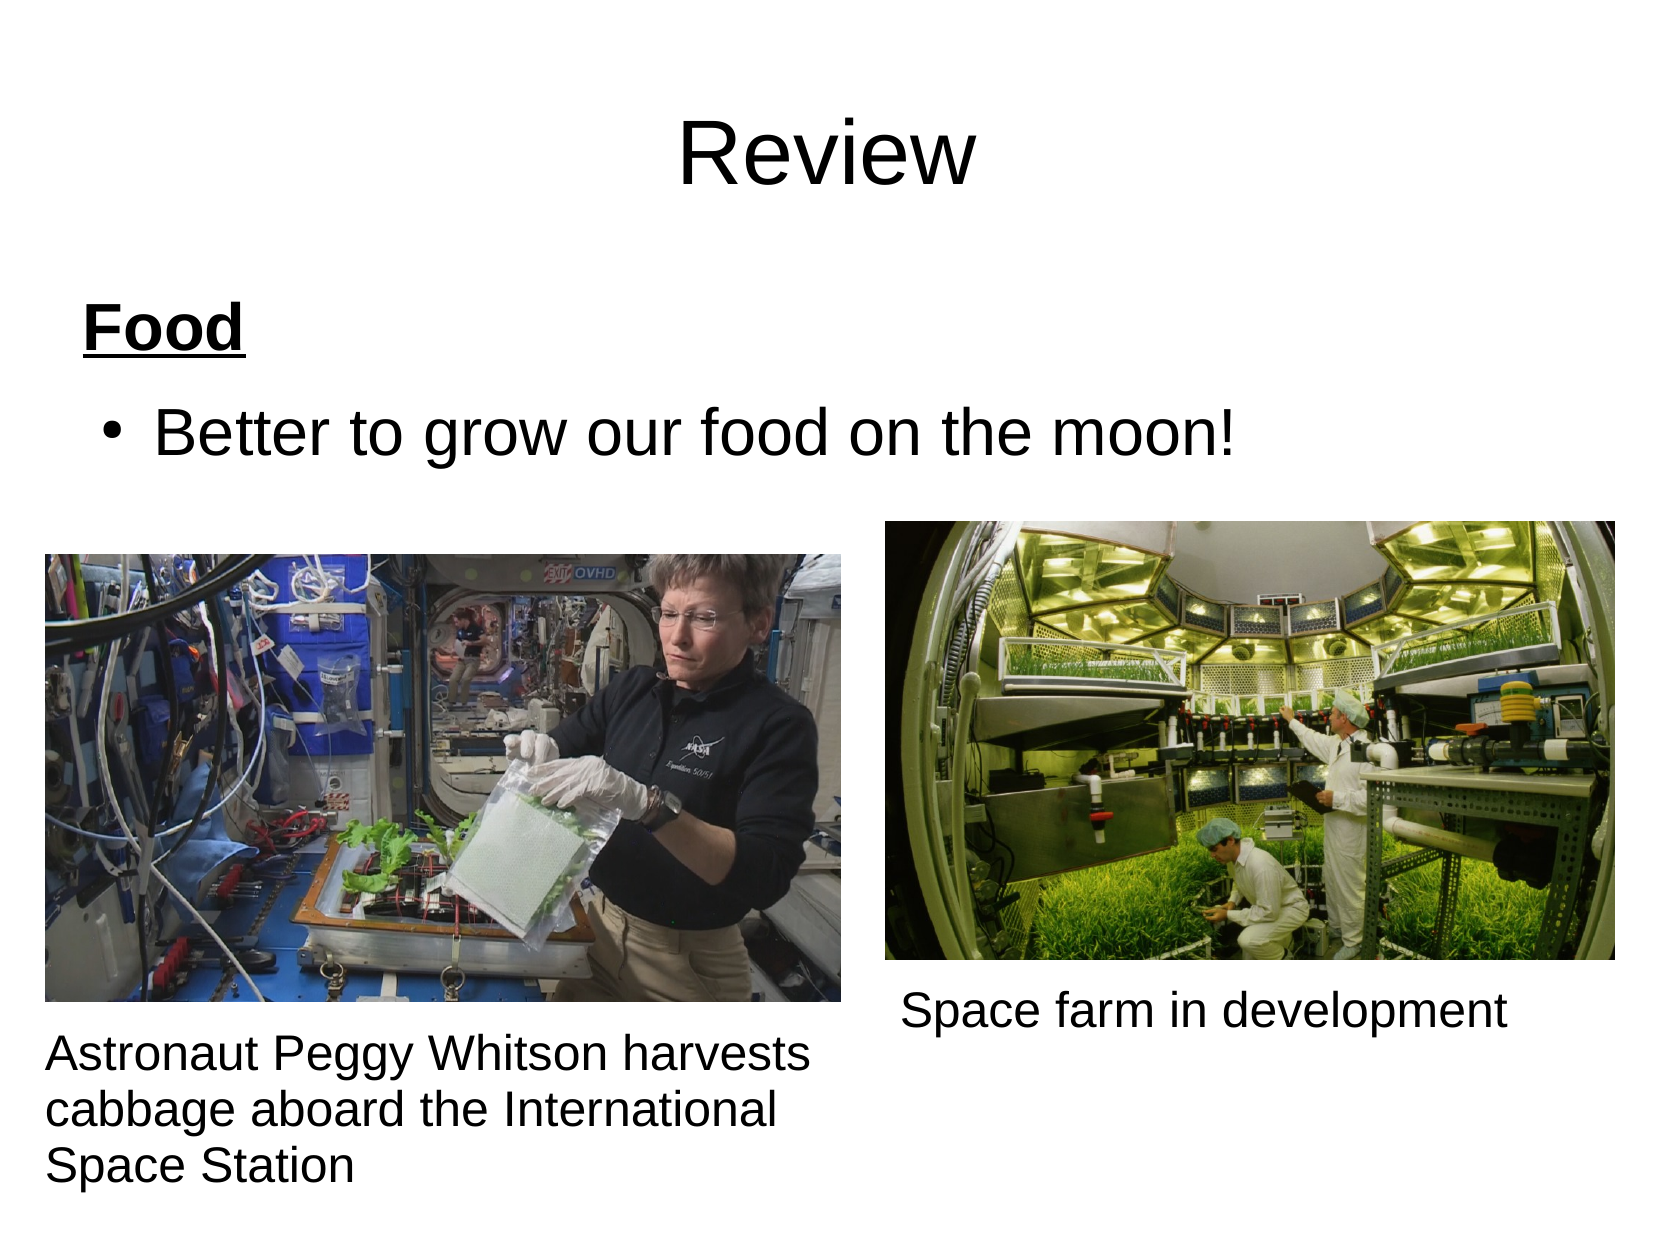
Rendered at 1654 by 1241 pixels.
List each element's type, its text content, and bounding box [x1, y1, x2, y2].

text_box Astronaut Peggy Whitson harvests cabbage aboard the International Space Station [30, 1017, 841, 1201]
title Review [82, 49, 1571, 257]
picture [45, 554, 841, 1002]
picture [885, 521, 1615, 961]
list Food Better to grow our food on the moon! [82, 290, 1571, 1010]
text_box Space farm in development [885, 975, 1621, 1158]
